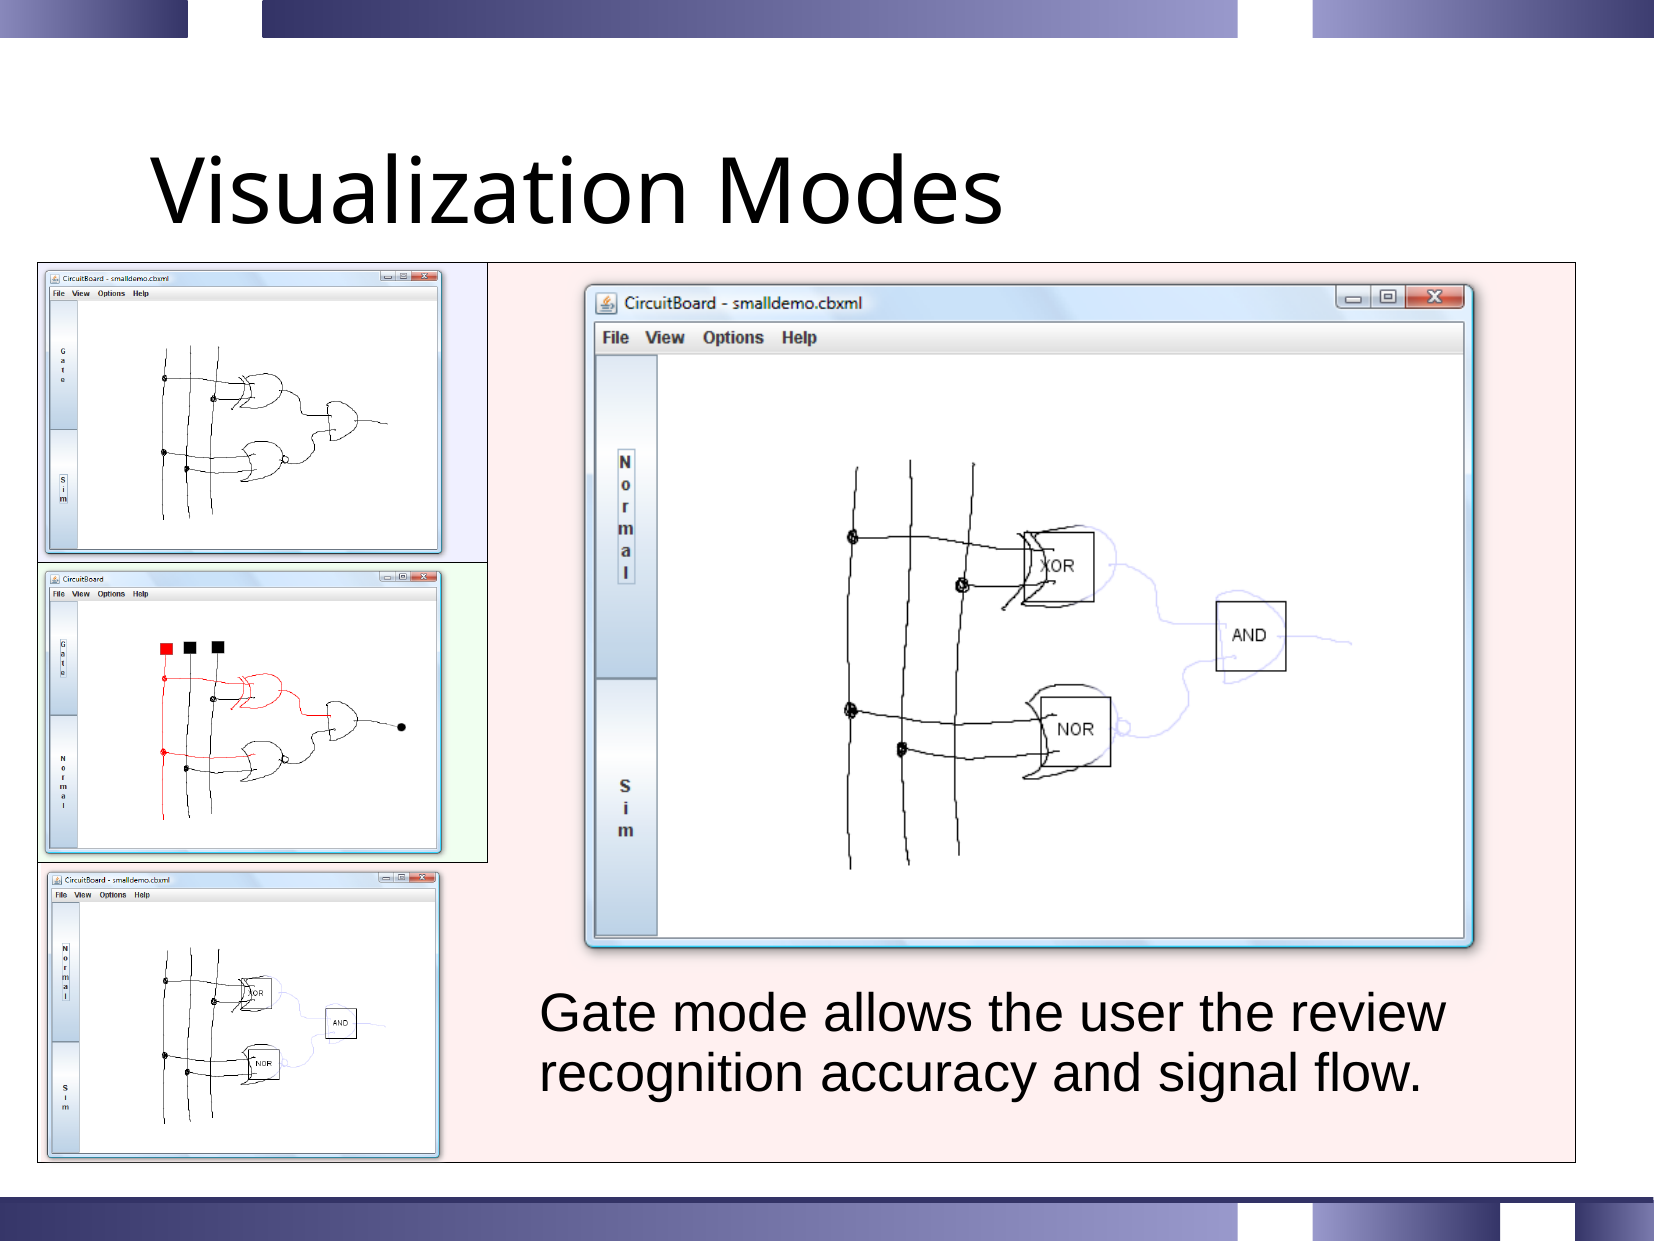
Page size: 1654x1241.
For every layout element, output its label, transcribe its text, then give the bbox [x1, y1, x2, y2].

text_box [1575, 1203, 1654, 1241]
picture [37, 262, 451, 1170]
text_box [1312, 0, 1654, 38]
text_box [262, 0, 1238, 37]
text_box [451, 263, 1575, 1162]
picture [562, 263, 1501, 976]
text_box Gate mode allows the user the review recognition accuracy and signal flow. [525, 975, 1538, 1126]
text_box [0, 1203, 1238, 1241]
text_box [0, 0, 188, 38]
text_box [1312, 1203, 1501, 1241]
text_box [451, 263, 487, 562]
title Visualization Modes [150, 37, 1501, 262]
text_box [451, 563, 487, 862]
